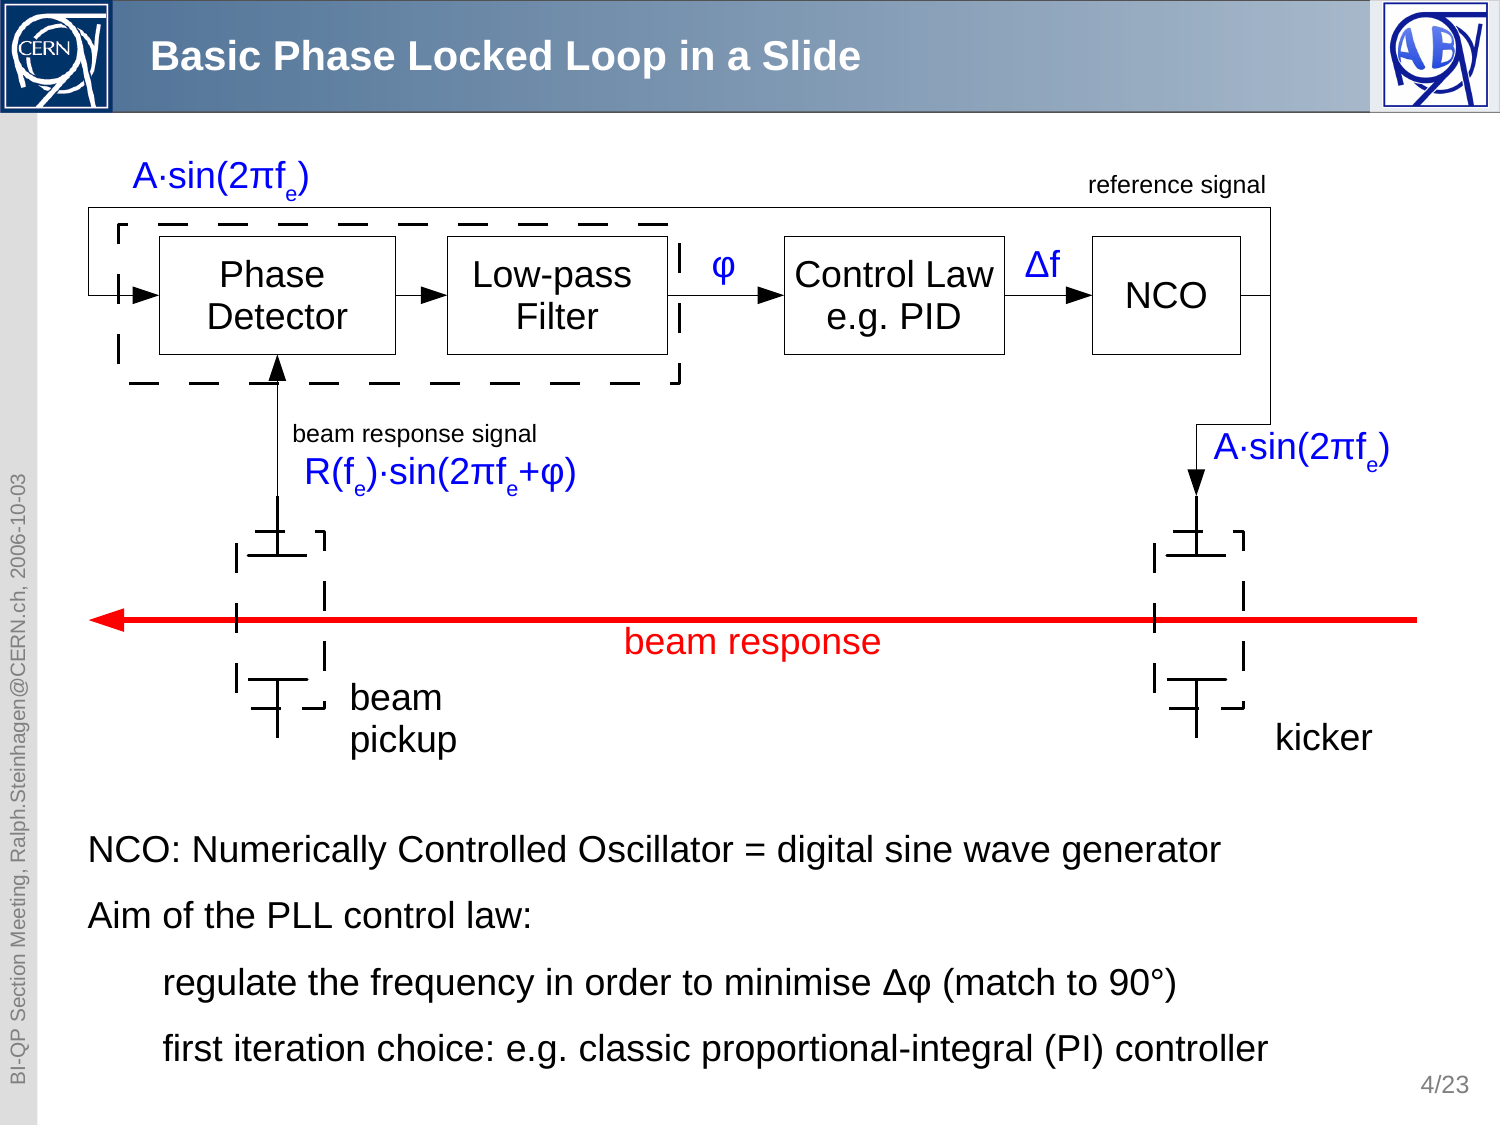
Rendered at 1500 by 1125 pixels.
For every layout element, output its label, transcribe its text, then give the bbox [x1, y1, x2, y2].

picture [1382, 1, 1489, 108]
text_box φ [696, 236, 751, 294]
text_box kicker [1260, 708, 1388, 766]
text_box Δf [1009, 236, 1076, 294]
title Basic Phase Locked Loop in a Slide [150, 0, 1201, 113]
text_box Phase Detector [159, 236, 396, 355]
text_box Control Law e.g. PID [784, 236, 1005, 355]
text_box R(fe)∙sin(2πfe+φ) [289, 442, 593, 509]
text_box A∙sin(2πfe) [117, 147, 325, 214]
text_box beam response signal [277, 411, 553, 455]
text_box NCO [1092, 236, 1241, 355]
text_box beam pickup [334, 668, 473, 768]
text_box A∙sin(2πfe) [1198, 418, 1406, 485]
picture [0, 0, 113, 113]
text_box Low-pass Filter [447, 236, 668, 355]
list NCO: Numerically Controlled Oscillator = digital sine wave generator Aim of the PLL control law: regulate the frequency in order to minimise Δφ (match to 90°) first iteration choice: e.g. classic proportional-integral (PI) controller [87, 826, 1438, 1070]
text_box reference signal [1073, 163, 1282, 207]
